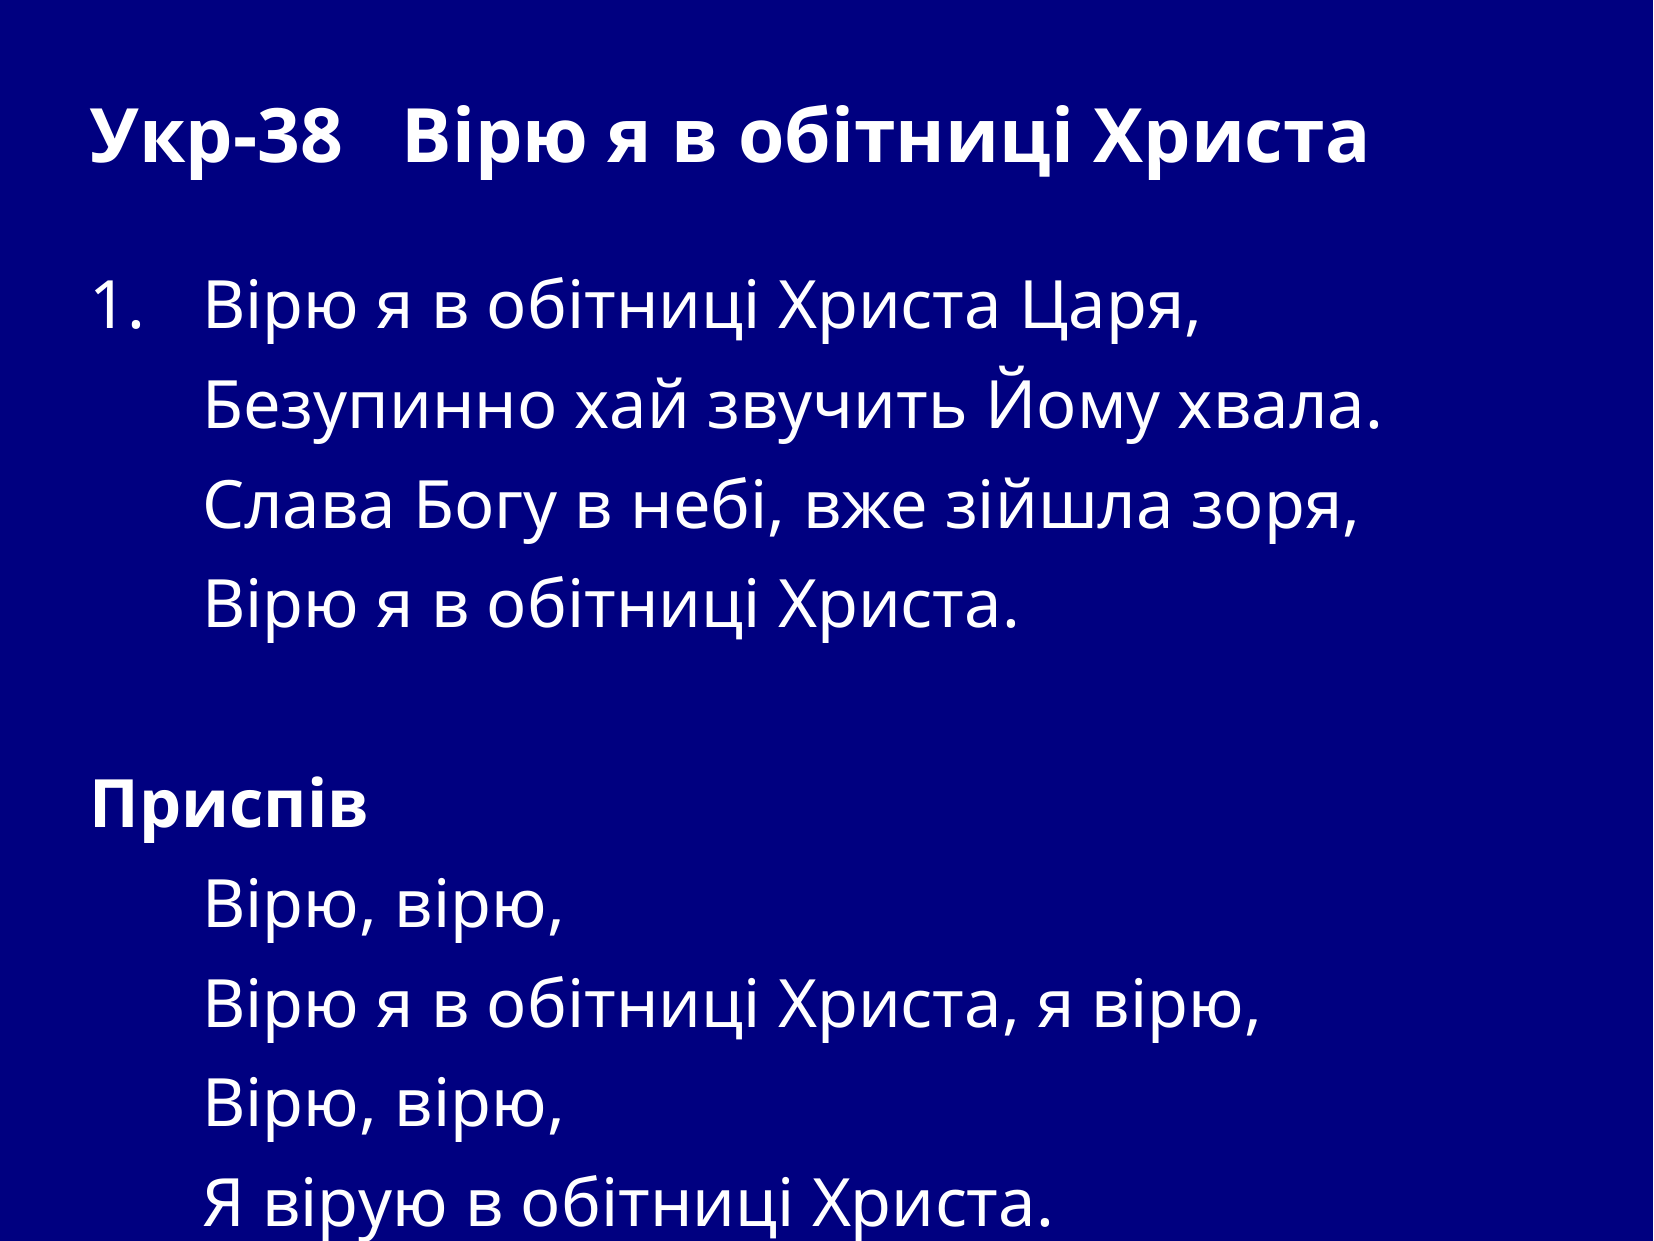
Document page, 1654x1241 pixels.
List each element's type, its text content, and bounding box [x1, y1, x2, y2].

text_box Укр-38 Вірю я в обітниці Христа [75, 75, 1576, 188]
text_box 1. Вірю я в обітниці Христа Царя, Безупинно хай звучить Йому хвала. Слава Богу в небі, вже зійшла зоря, Вірю я в обітниці Христа. Приспів Вірю, вірю, Вірю я в обітниці Христа, я вірю, Вірю, вірю, Я вірую в обітниці Христа. [75, 188, 1576, 1163]
